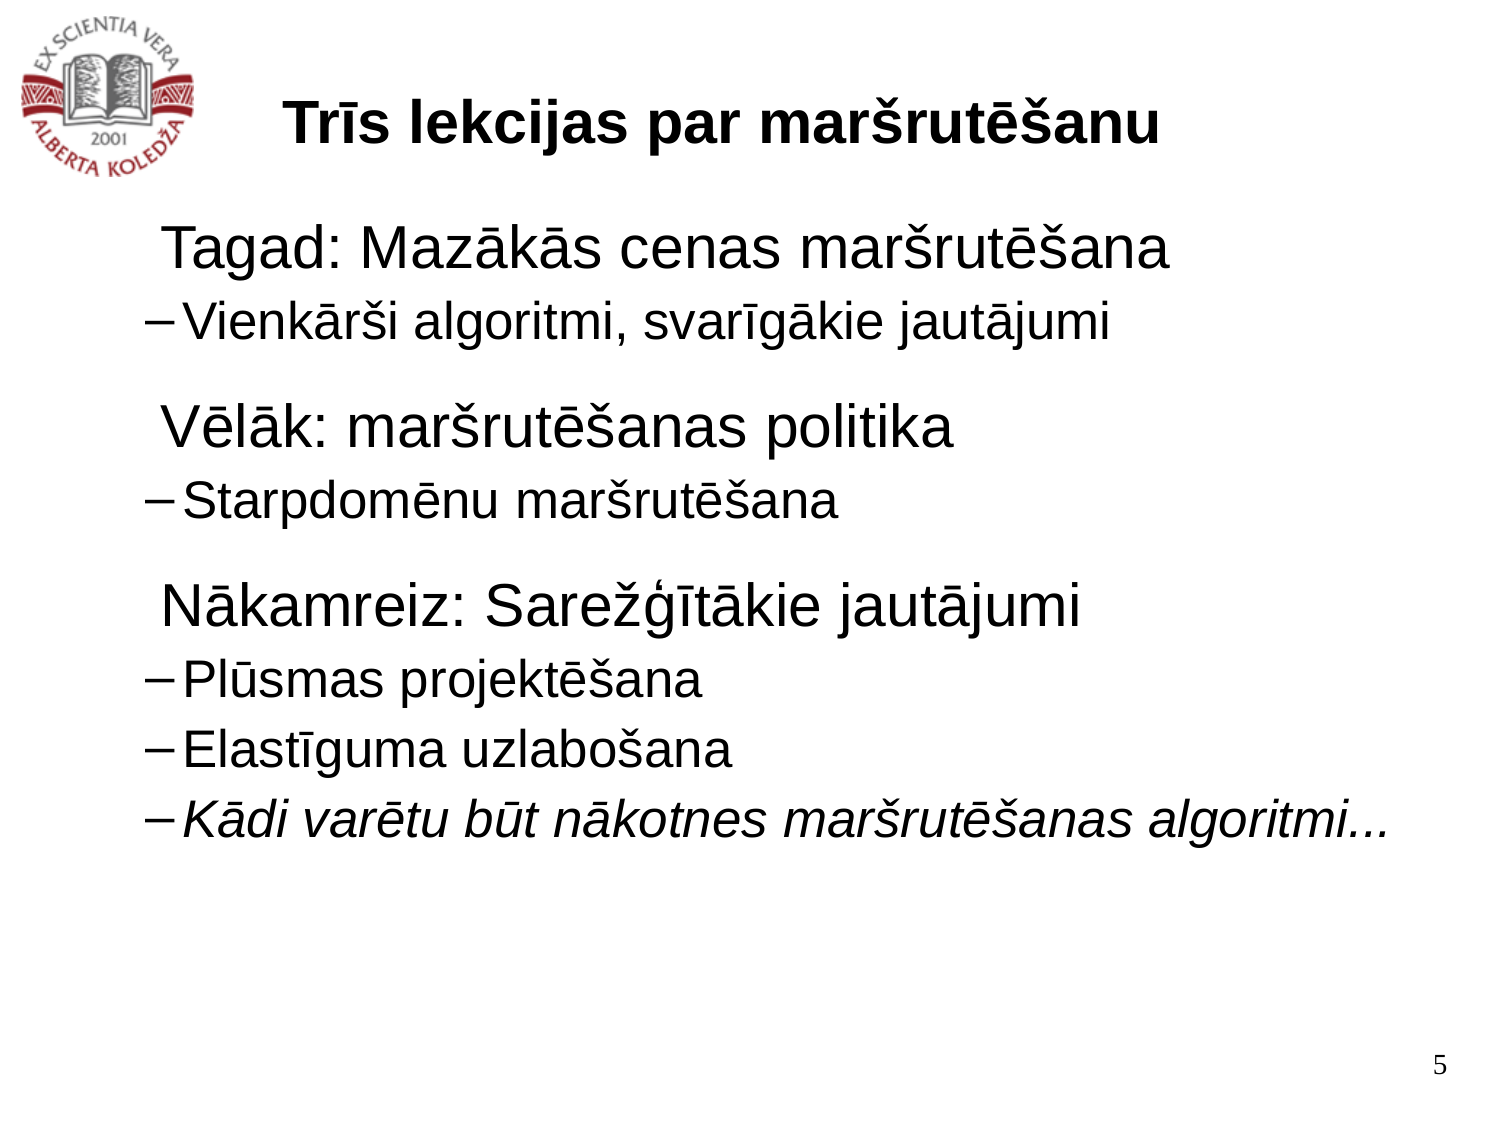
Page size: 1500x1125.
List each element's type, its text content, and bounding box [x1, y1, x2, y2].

picture [21, 16, 194, 177]
text_box <skaitlis> [1312, 1037, 1463, 1101]
title Trīs lekcijas par maršrutēšanu [50, 62, 1374, 175]
list Tagad: Mazākās cenas maršrutēšana Vienkārši algoritmi, svarīgākie jautājumi Vēlāk: maršrutēšanas politika Starpdomēnu maršrutēšana Nākamreiz: Sarežģītākie jautājumi Plūsmas projektēšana Elastīguma uzlabošana Kādi varētu būt nākotnes maršrutēšanas algoritmi... [74, 200, 1463, 1101]
